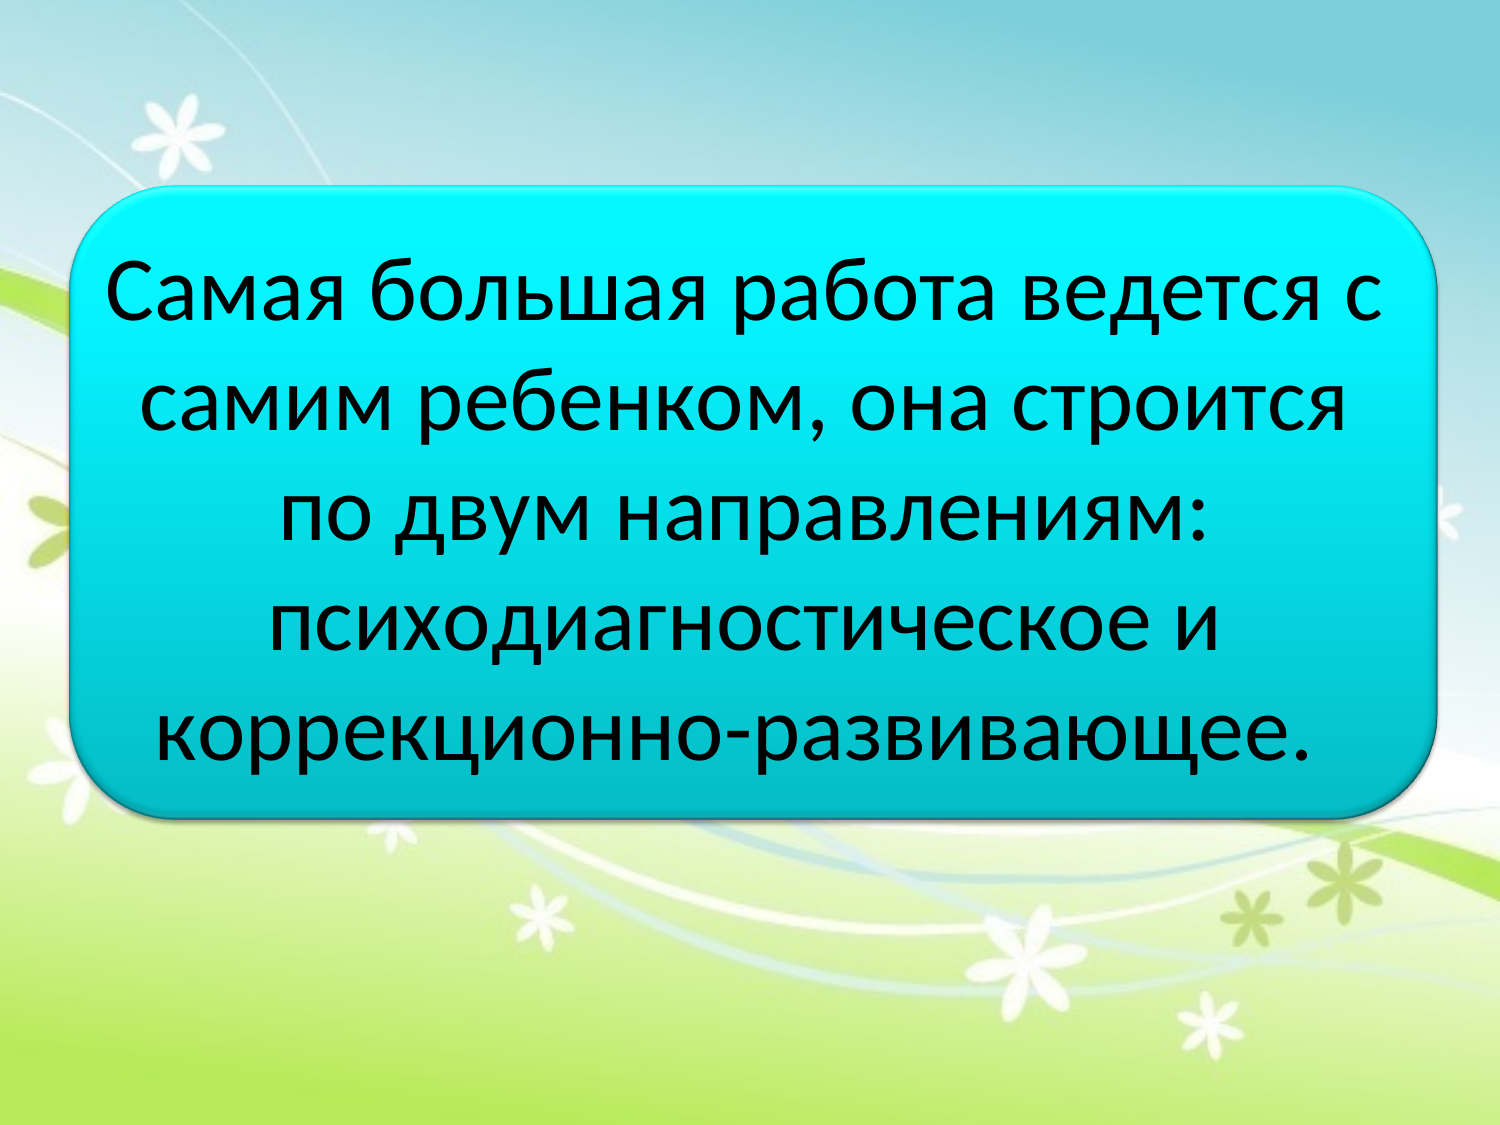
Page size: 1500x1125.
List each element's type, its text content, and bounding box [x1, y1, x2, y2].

text_box Самая большая работа ведется с самим ребенком, она строится по двум направлениям: психодиагностическое и коррекционно-развивающее. [70, 410, 1421, 598]
picture [0, 0, 1500, 1125]
